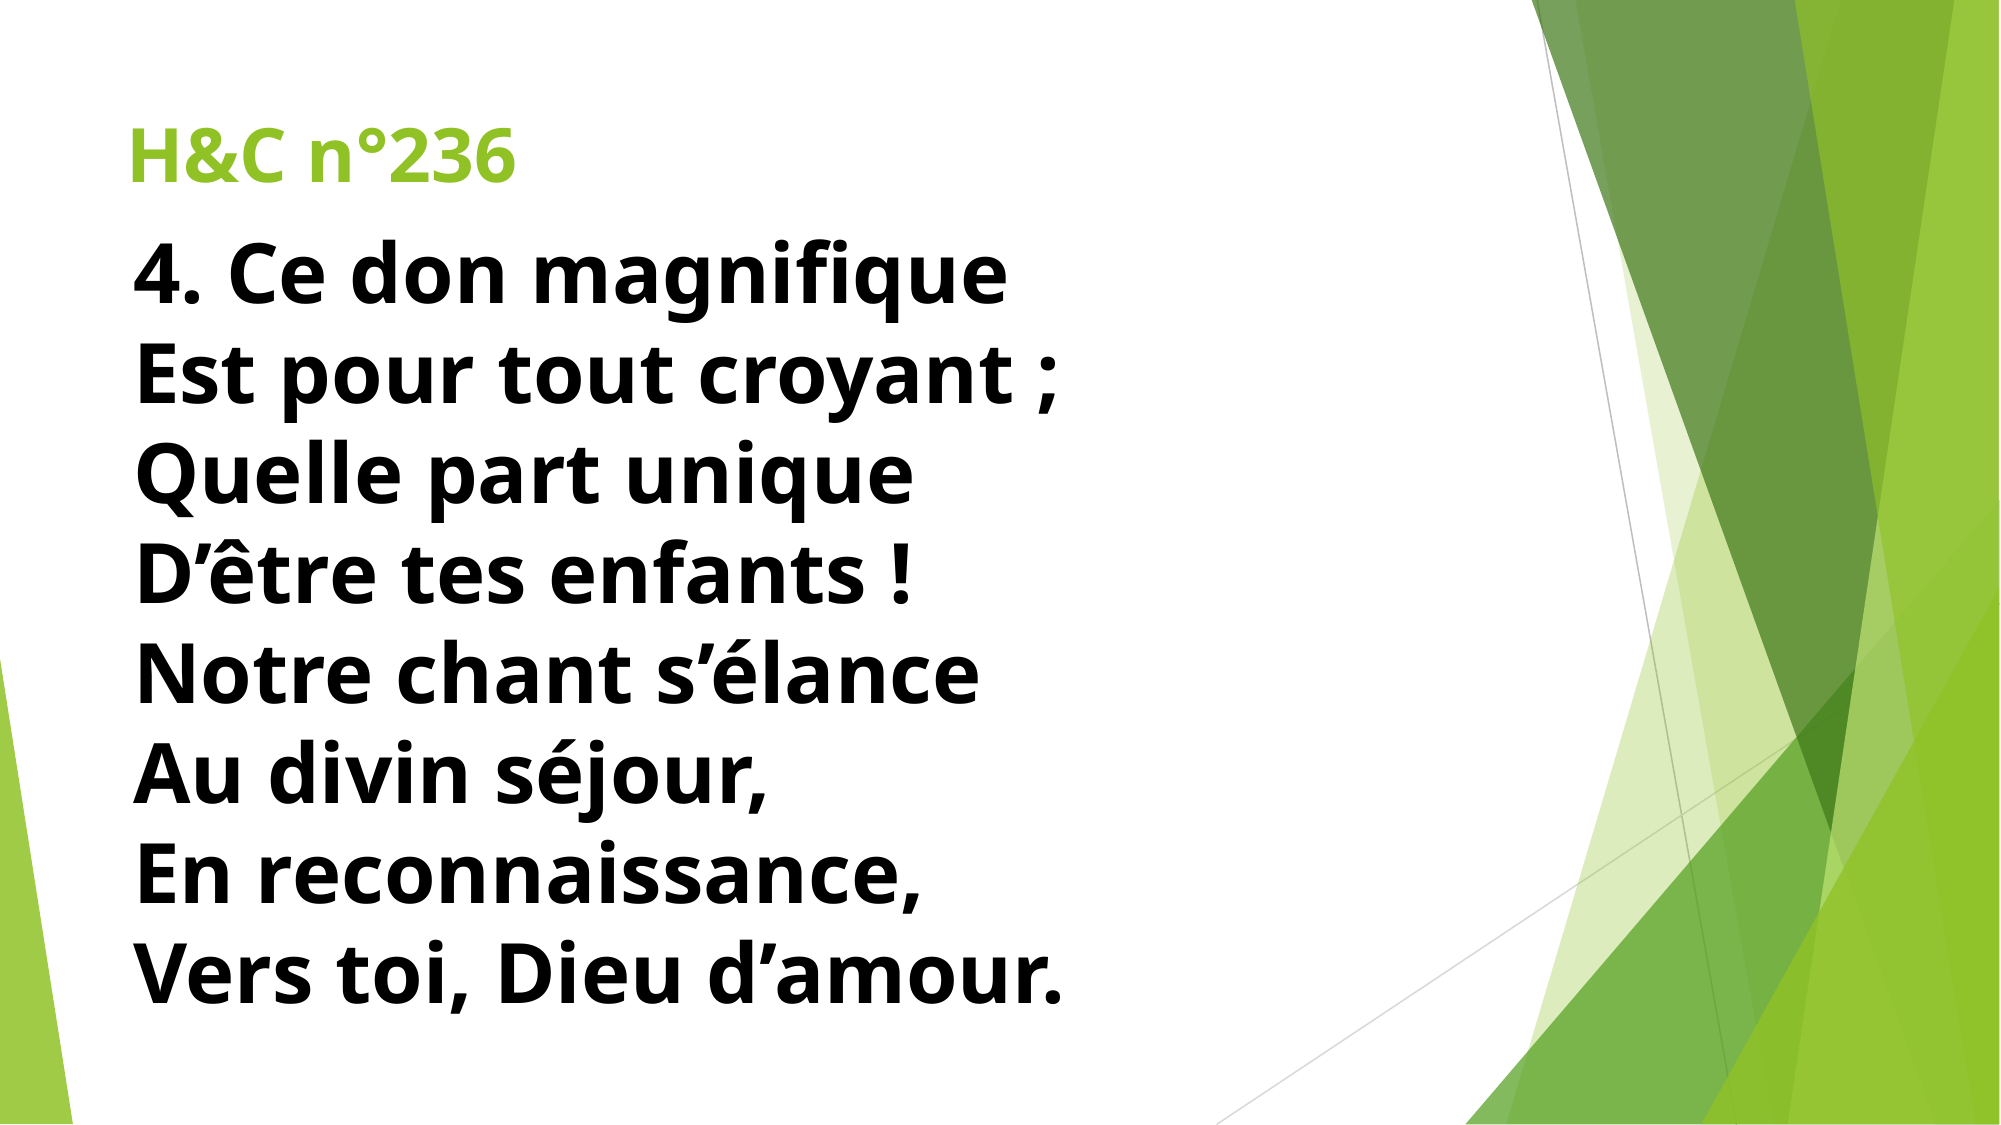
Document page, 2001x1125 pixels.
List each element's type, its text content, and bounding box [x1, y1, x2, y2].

text_box H&C n°236 [111, 99, 1522, 213]
text_box 4. Ce don magnifique Est pour tout croyant ; Quelle part unique D’être tes enfants ! Notre chant s’élance Au divin séjour, En reconnaissance, Vers toi, Dieu d’amour. [118, 212, 1961, 1074]
